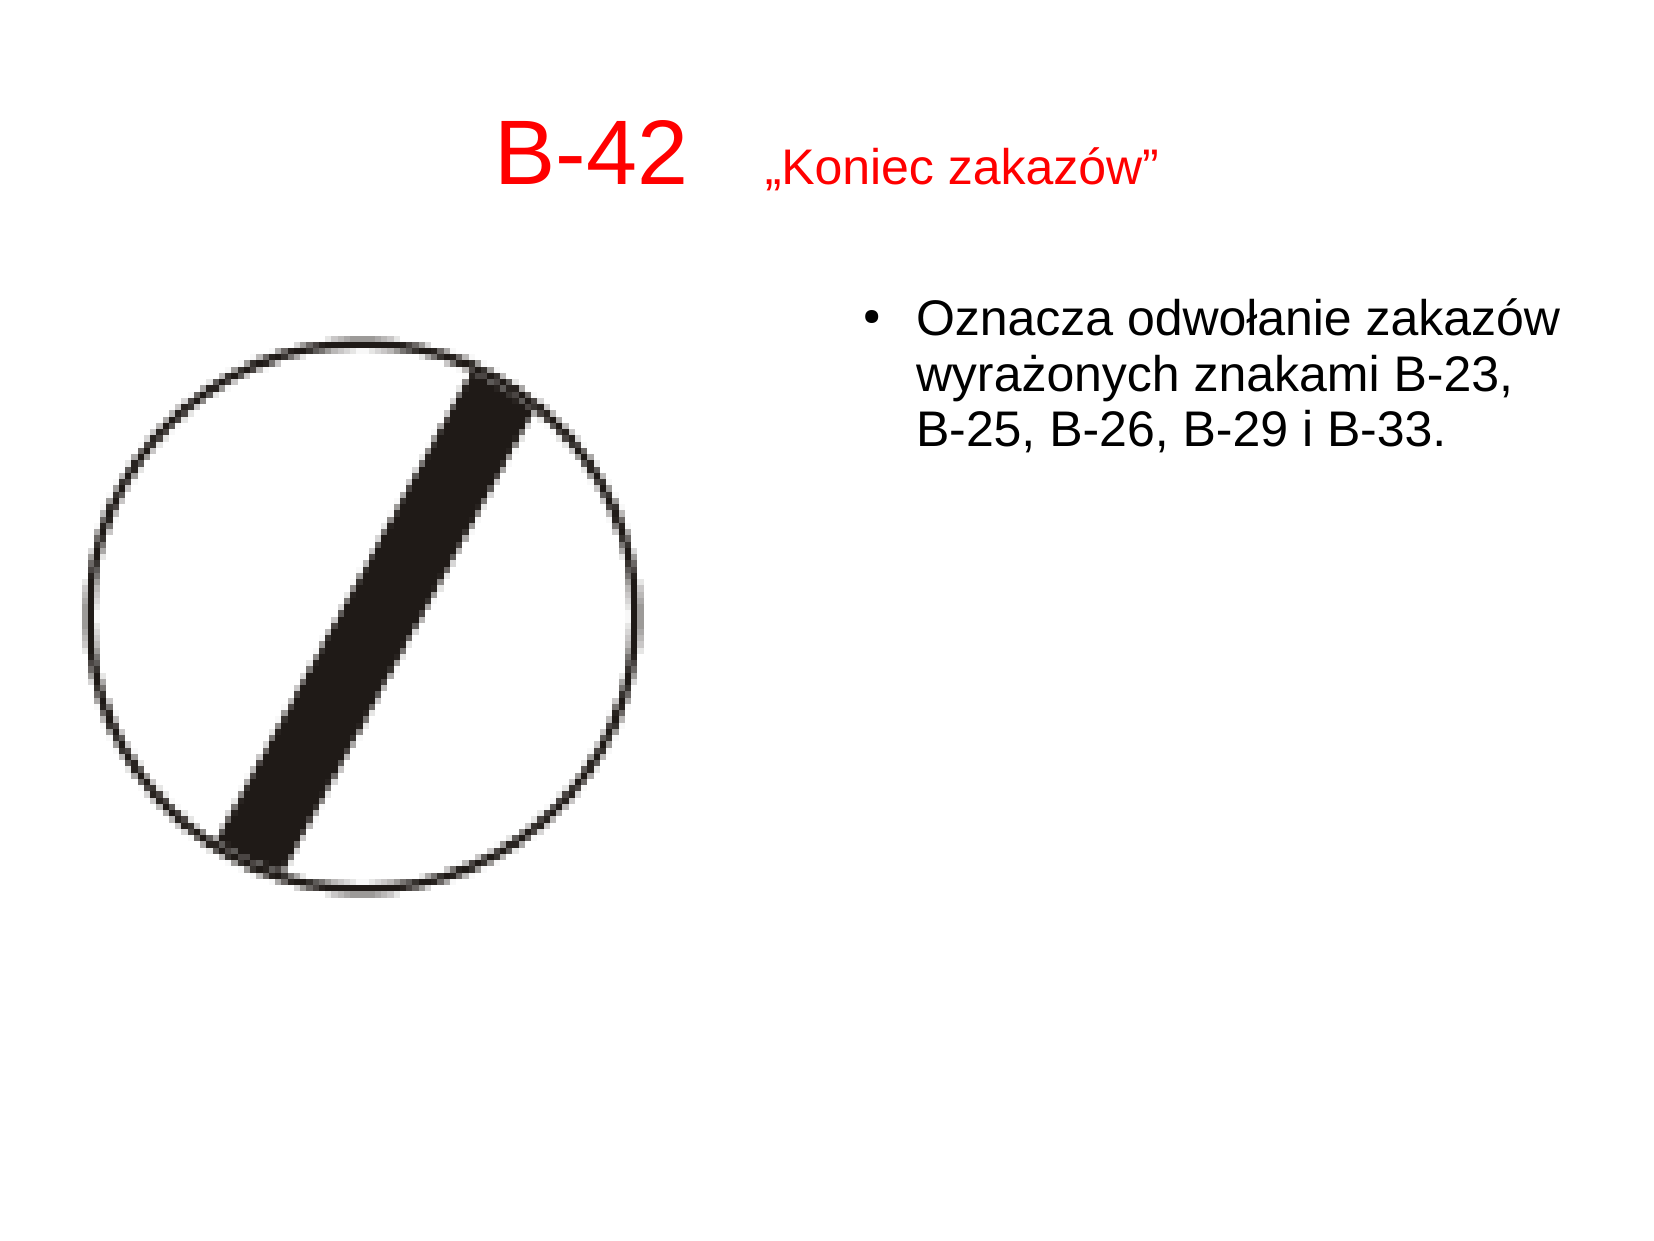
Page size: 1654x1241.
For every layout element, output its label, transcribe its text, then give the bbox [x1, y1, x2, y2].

list Oznacza odwołanie zakazów wyrażonych znakami B-23, B-25, B-26, B-29 i B-33. [845, 290, 1572, 1094]
picture [82, 336, 644, 898]
title B-42 „Koniec zakazów” [82, 56, 1571, 250]
